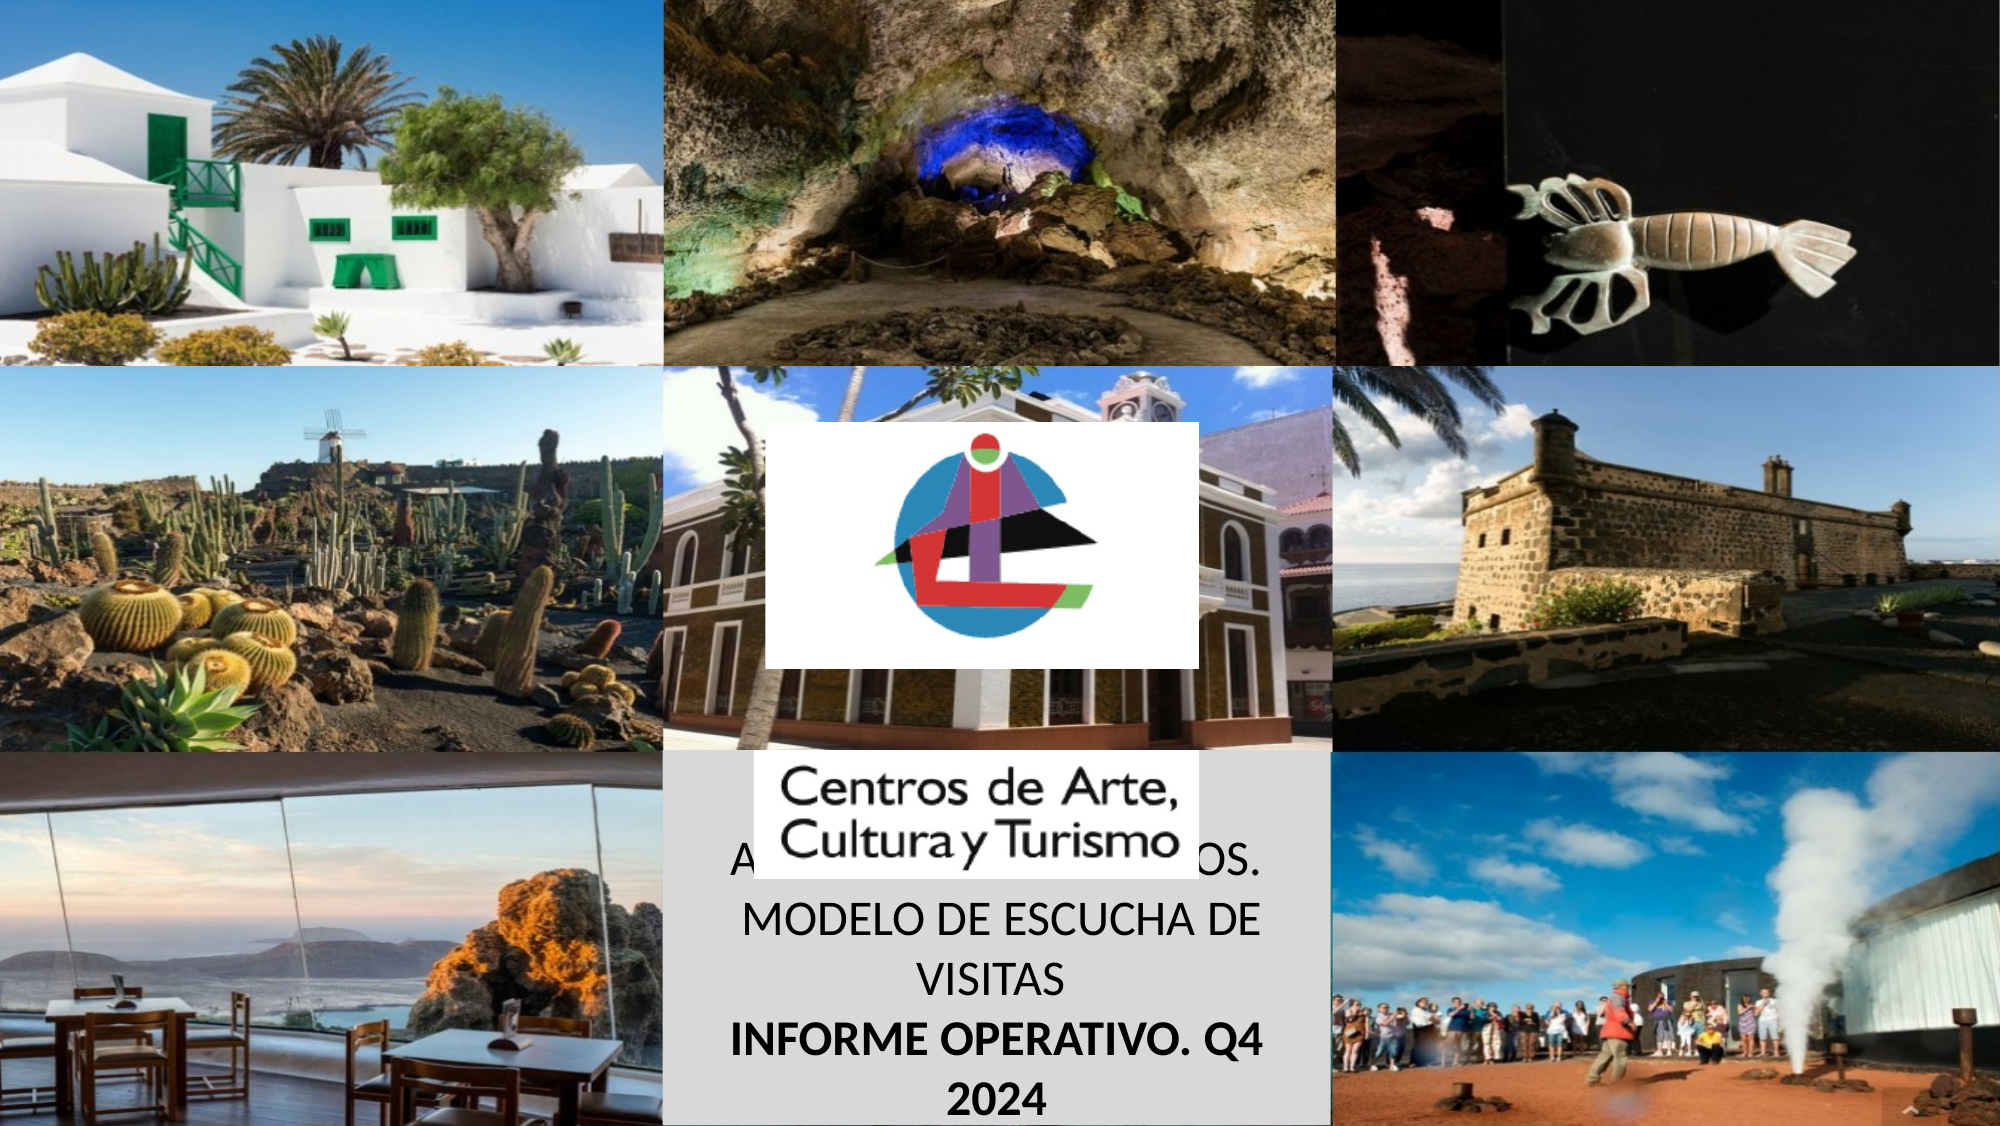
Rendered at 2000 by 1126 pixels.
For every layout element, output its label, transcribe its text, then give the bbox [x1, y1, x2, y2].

picture [0, 0, 2000, 1126]
text_box Análisis de Resultados. Modelo de Escucha de Visitas Informe Operativo. Q4 2024 [662, 750, 1331, 1126]
picture [1331, 834, 1337, 845]
